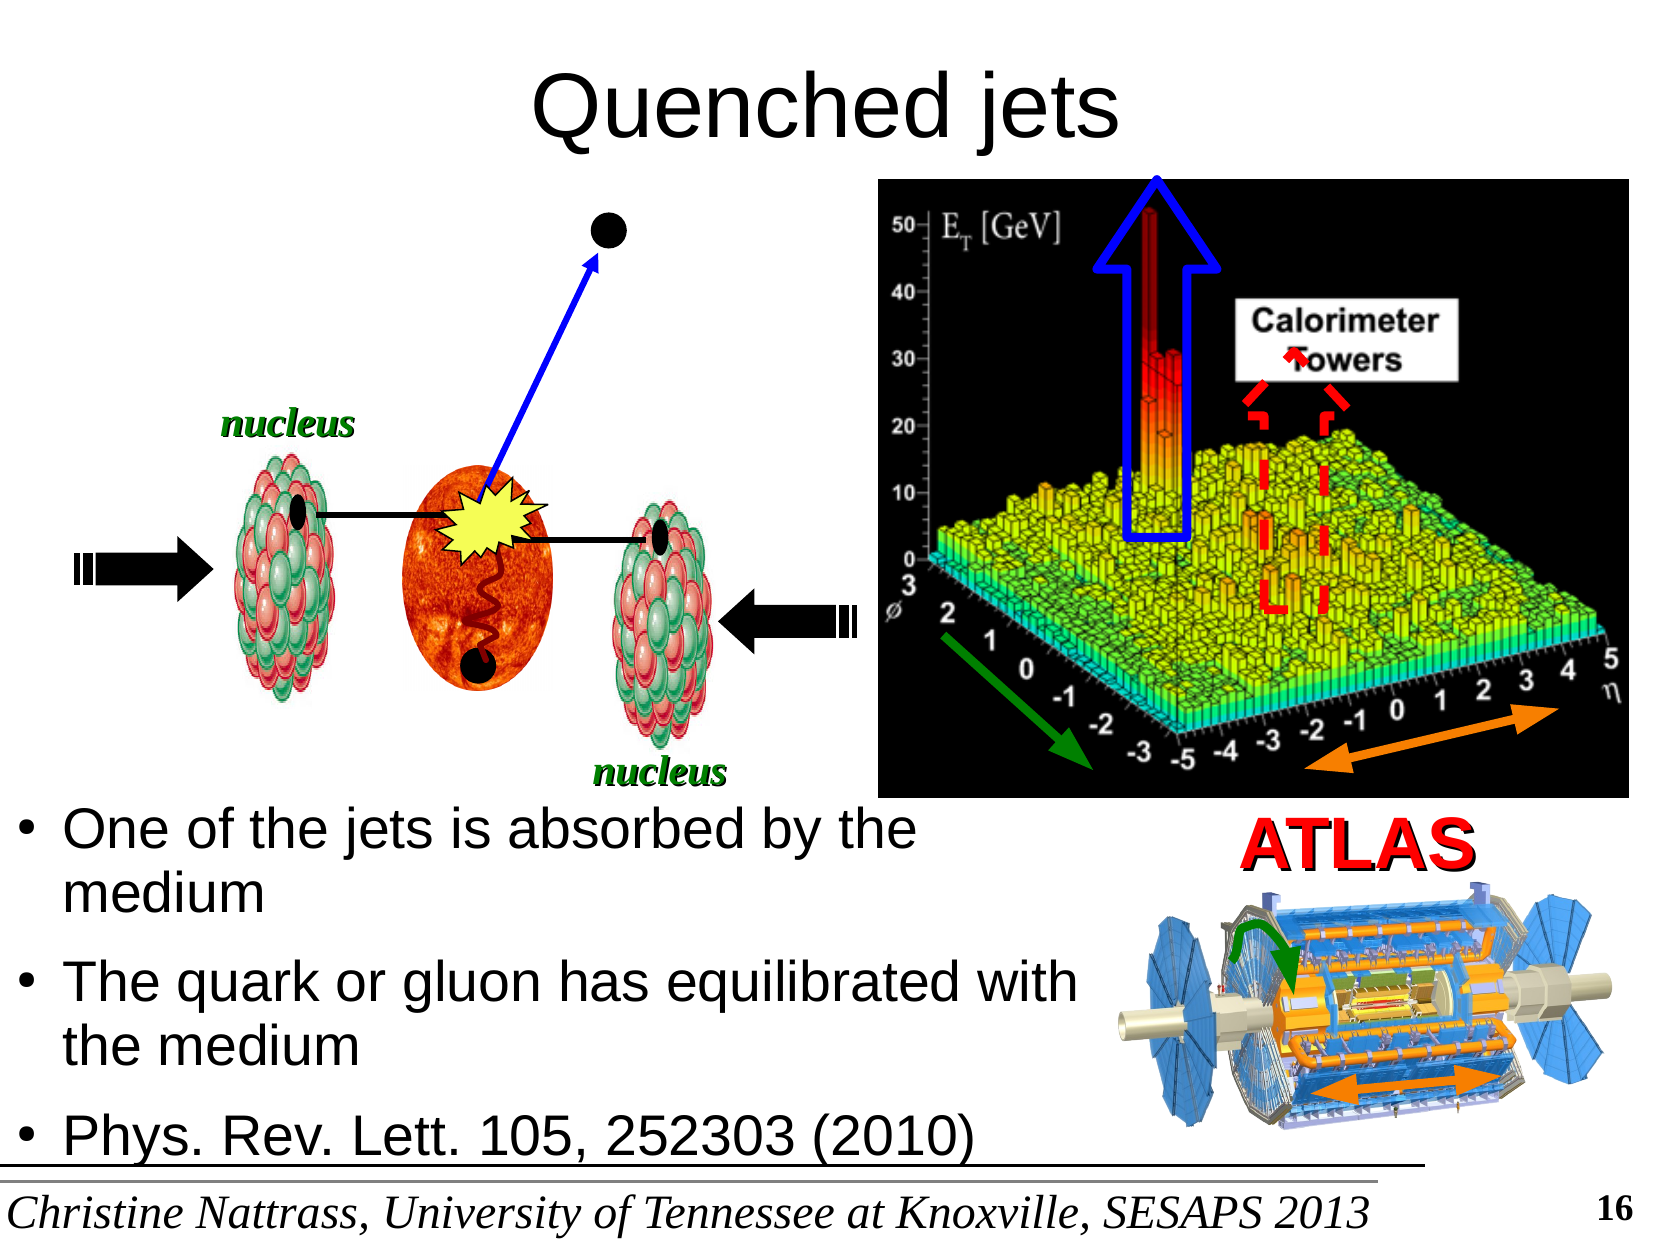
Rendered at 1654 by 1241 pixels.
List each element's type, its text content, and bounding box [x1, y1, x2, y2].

text_box nucleus [577, 739, 742, 796]
text_box nucleus [205, 391, 370, 453]
list One of the jets is absorbed by the medium The quark or gluon has equilibrated with the medium Phys. Rev. Lett. 105, 252303 (2010) [1, 796, 1096, 1171]
picture [232, 453, 338, 709]
title Quenched jets [82, 25, 1571, 187]
text_box [84, 553, 92, 585]
text_box [460, 648, 496, 683]
text_box [652, 520, 668, 555]
picture [490, 465, 553, 537]
text_box [96, 537, 213, 601]
text_box [840, 606, 848, 637]
text_box [719, 590, 836, 653]
text_box ATLAS [1166, 795, 1548, 892]
picture [1107, 190, 1207, 532]
text_box [852, 606, 857, 637]
text_box [591, 213, 627, 248]
picture [402, 465, 492, 512]
picture [610, 485, 716, 739]
text_box [75, 553, 79, 585]
text_box [435, 477, 549, 566]
picture [878, 179, 1629, 798]
picture [1095, 814, 1621, 1210]
picture [402, 518, 553, 691]
text_box [290, 495, 306, 530]
